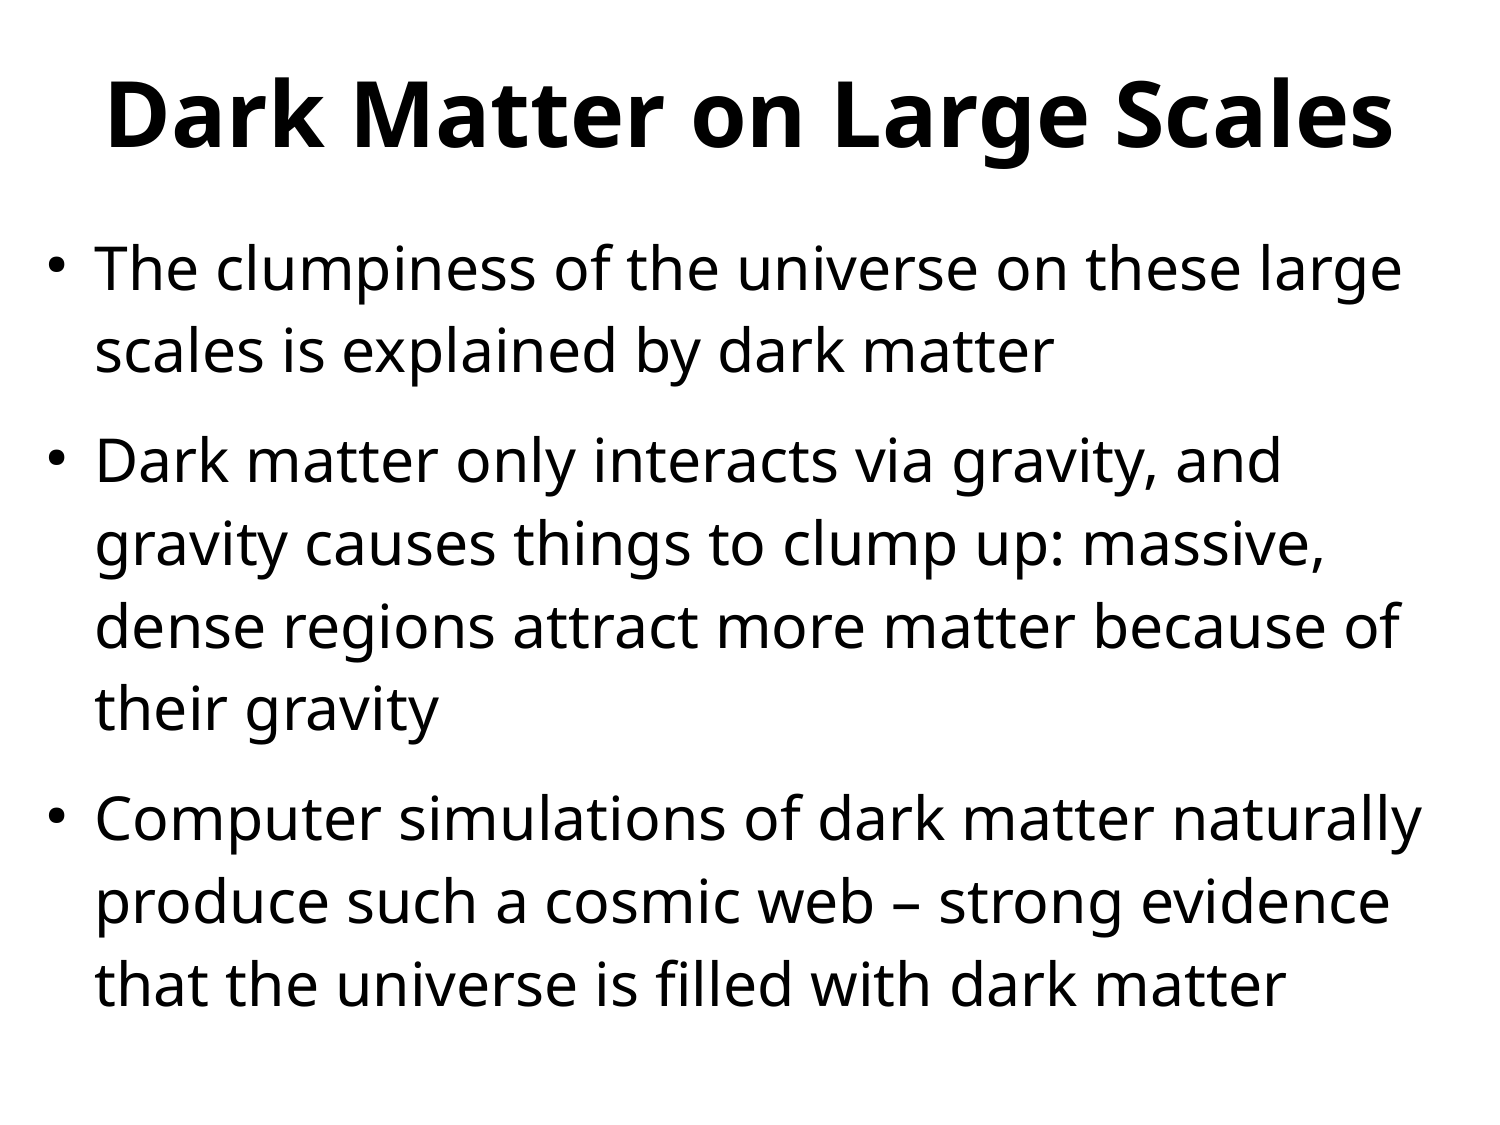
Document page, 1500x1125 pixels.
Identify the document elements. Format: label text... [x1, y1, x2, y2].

title Dark Matter on Large Scales [30, 58, 1471, 167]
list The clumpiness of the universe on these large scales is explained by dark matter Dark matter only interacts via gravity, and gravity causes things to clump up: massive, dense regions attract more matter because of their gravity Computer simulations of dark matter naturally produce such a cosmic web – strong evidence that the universe is filled with dark matter [30, 224, 1471, 1081]
